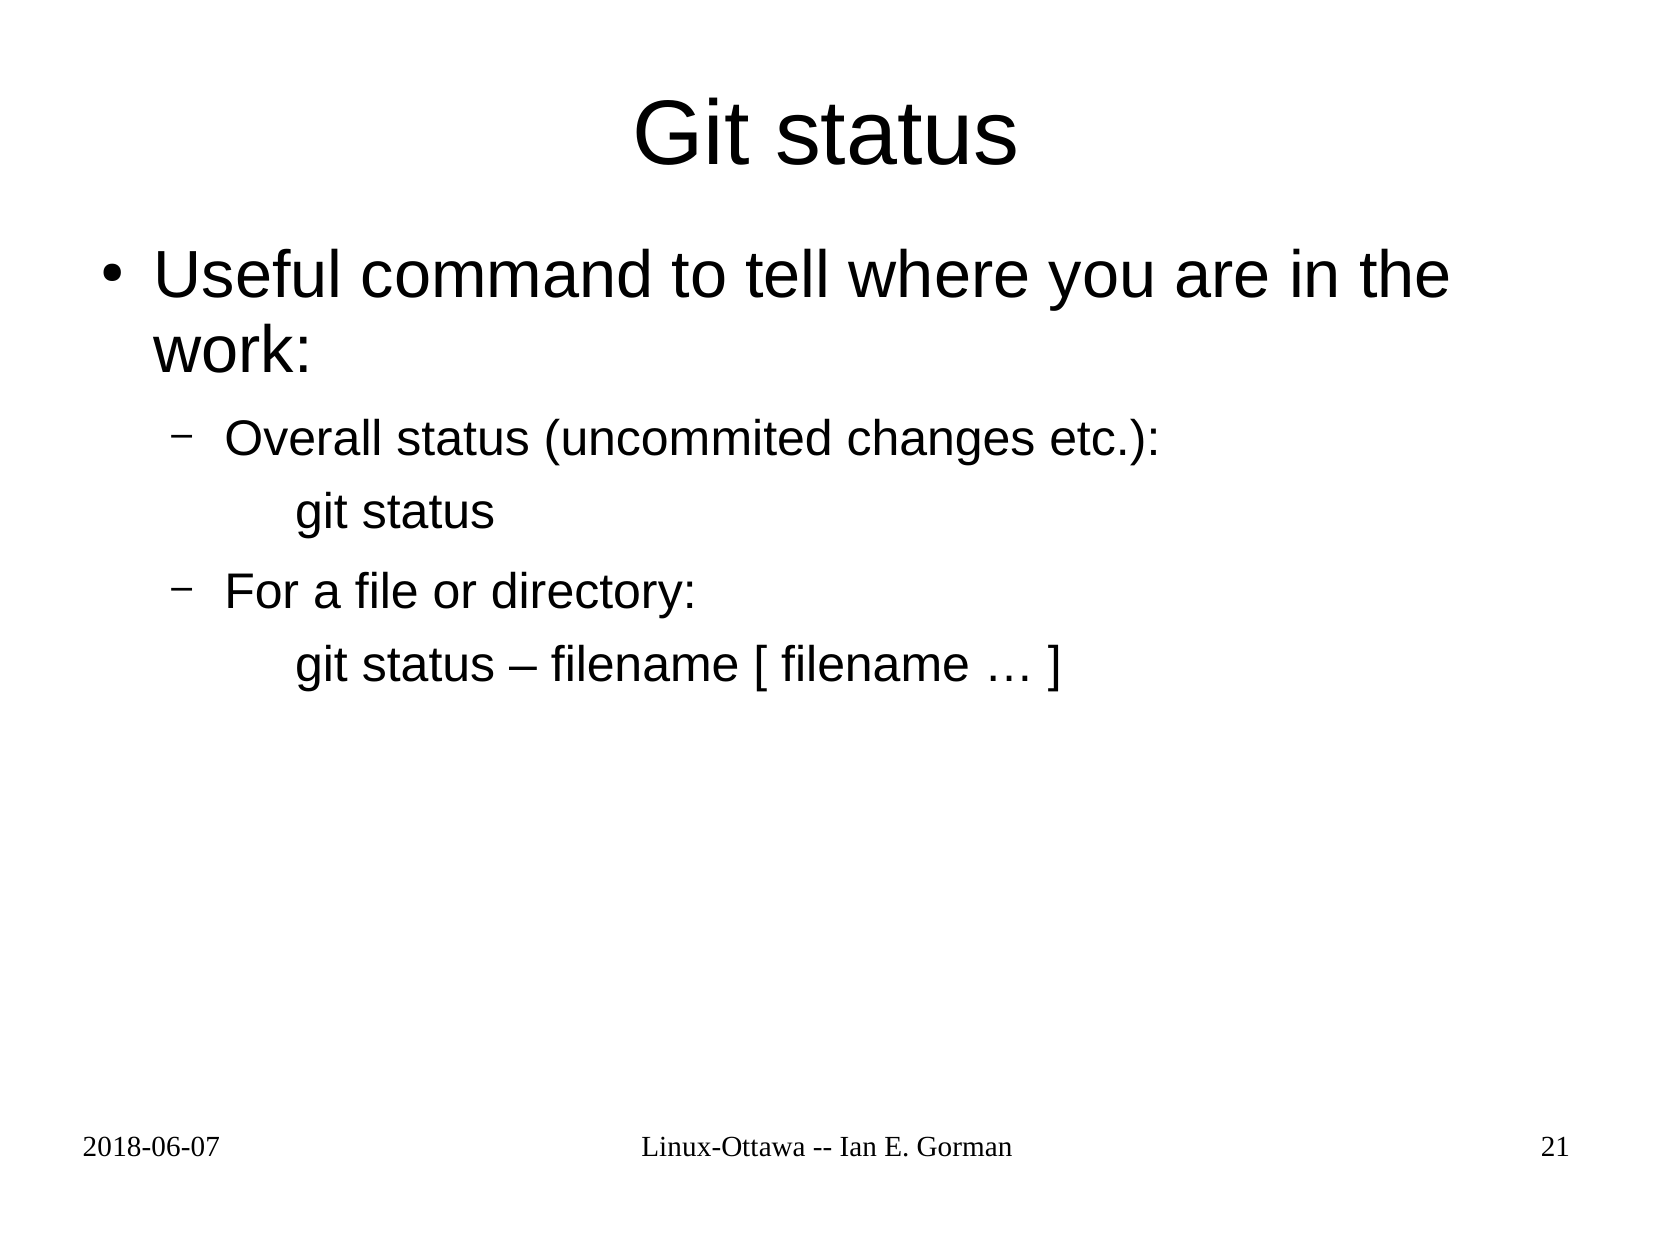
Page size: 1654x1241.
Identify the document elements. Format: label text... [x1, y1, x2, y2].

list Useful command to tell where you are in the work: Overall status (uncommited changes etc.): git status For a file or directory: git status – filename [ filename … ] [82, 236, 1571, 1096]
title Git status [82, 49, 1571, 217]
